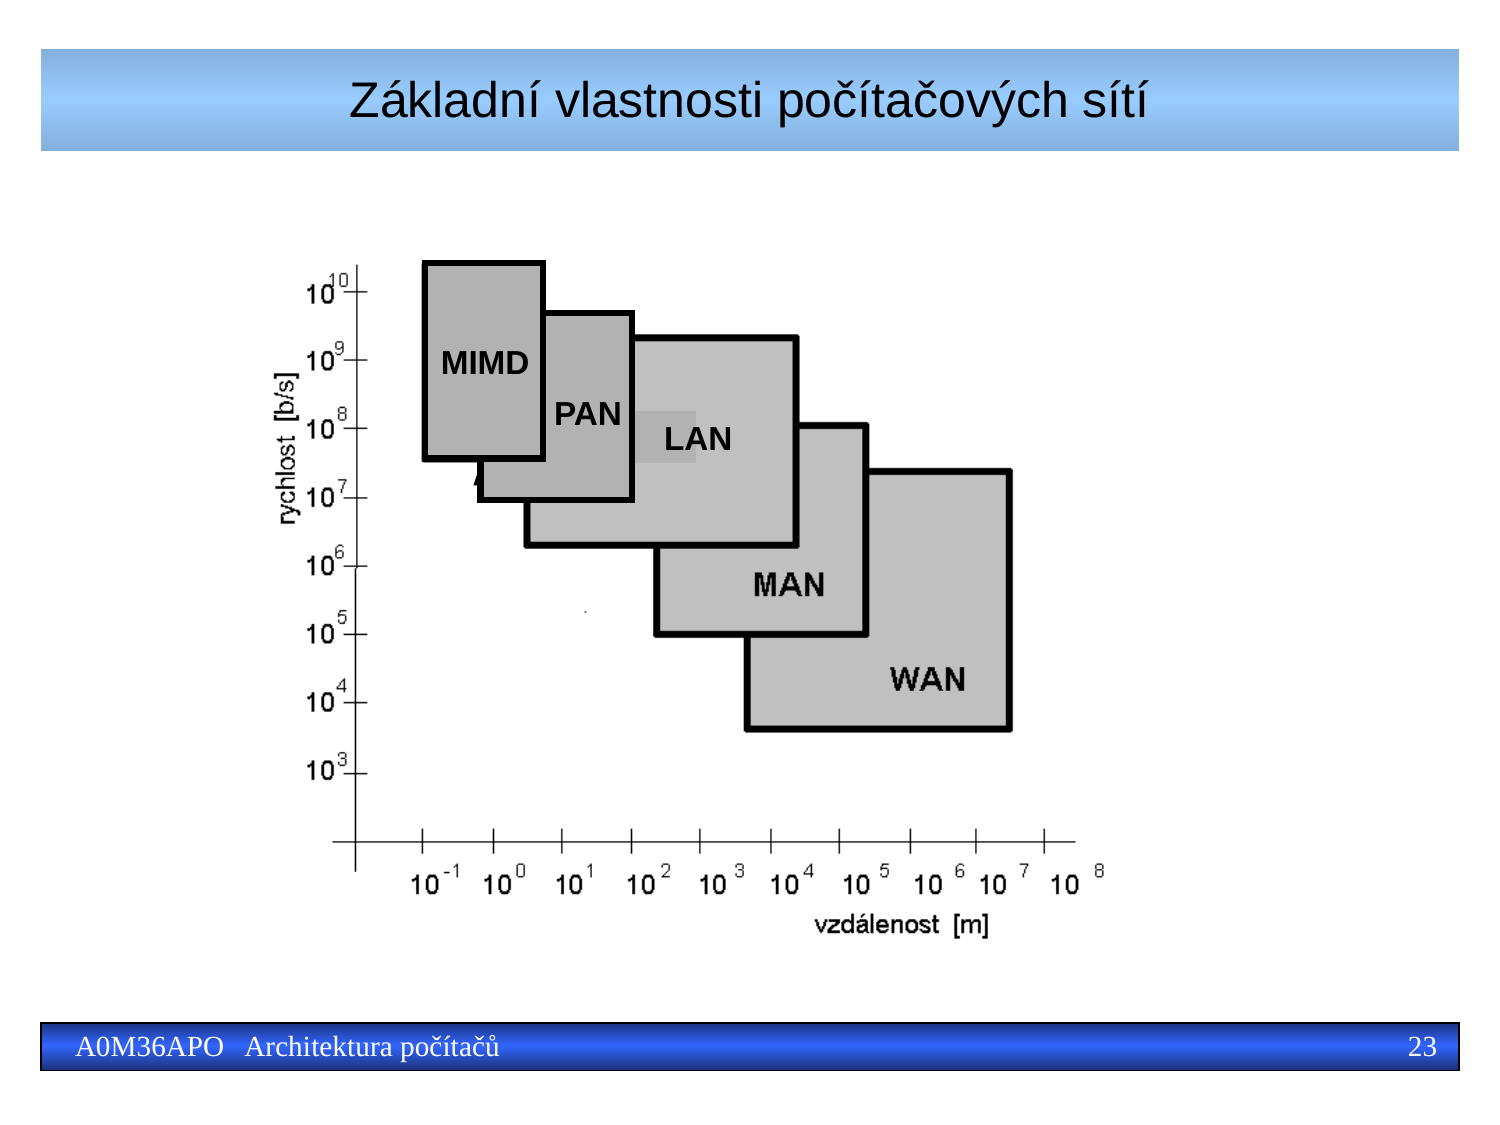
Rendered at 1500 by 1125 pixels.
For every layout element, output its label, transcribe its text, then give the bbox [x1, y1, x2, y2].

text_box [425, 263, 649, 500]
picture [249, 237, 1126, 957]
text_box MIMD [426, 333, 545, 390]
title Základní vlastnosti počítačových sítí [41, 49, 1459, 151]
text_box PAN [539, 384, 637, 441]
text_box LAN [649, 409, 748, 465]
